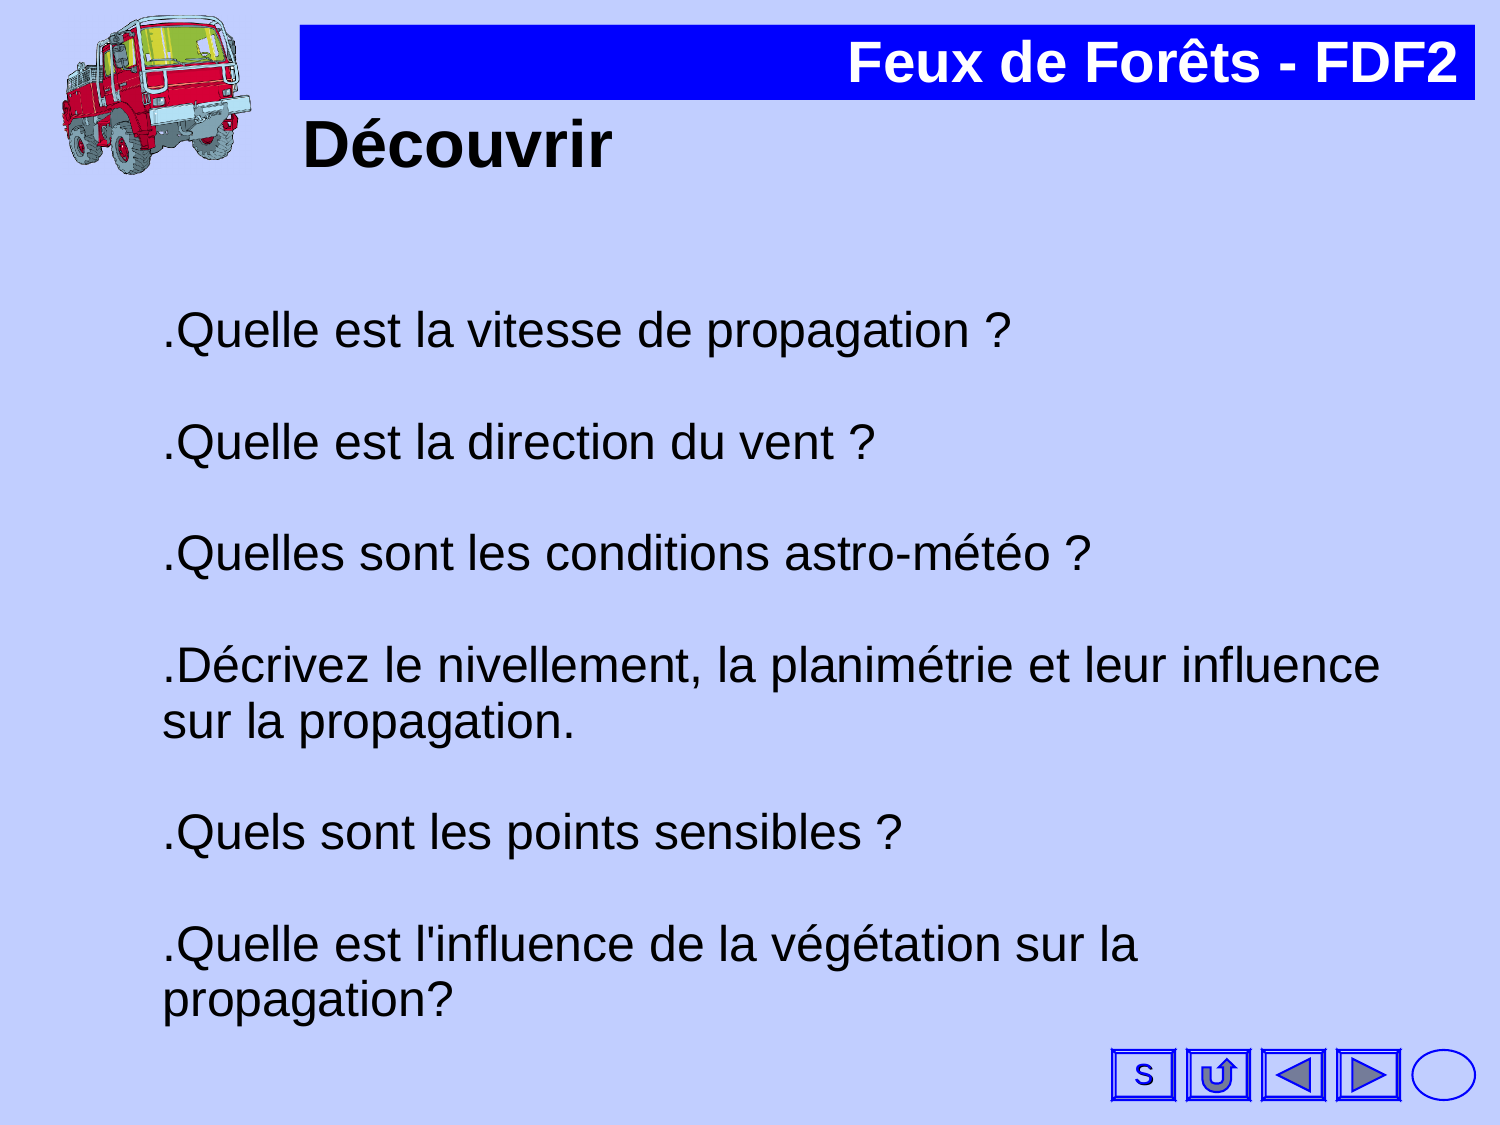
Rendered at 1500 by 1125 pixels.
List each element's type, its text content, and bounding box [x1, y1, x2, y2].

text_box [1412, 1049, 1476, 1101]
text_box Feux de Forêts - FDF2 [299, 24, 1475, 100]
text_box Découvrir [287, 99, 629, 190]
text_box .Quelle est la vitesse de propagation ? .Quelle est la direction du vent ? .Quelles sont les conditions astro-météo ? .Décrivez le nivellement, la planimétrie et leur influence sur la propagation. .Quels sont les points sensibles ? .Quelle est l'influence de la végétation sur la propagation? [147, 295, 1418, 1035]
